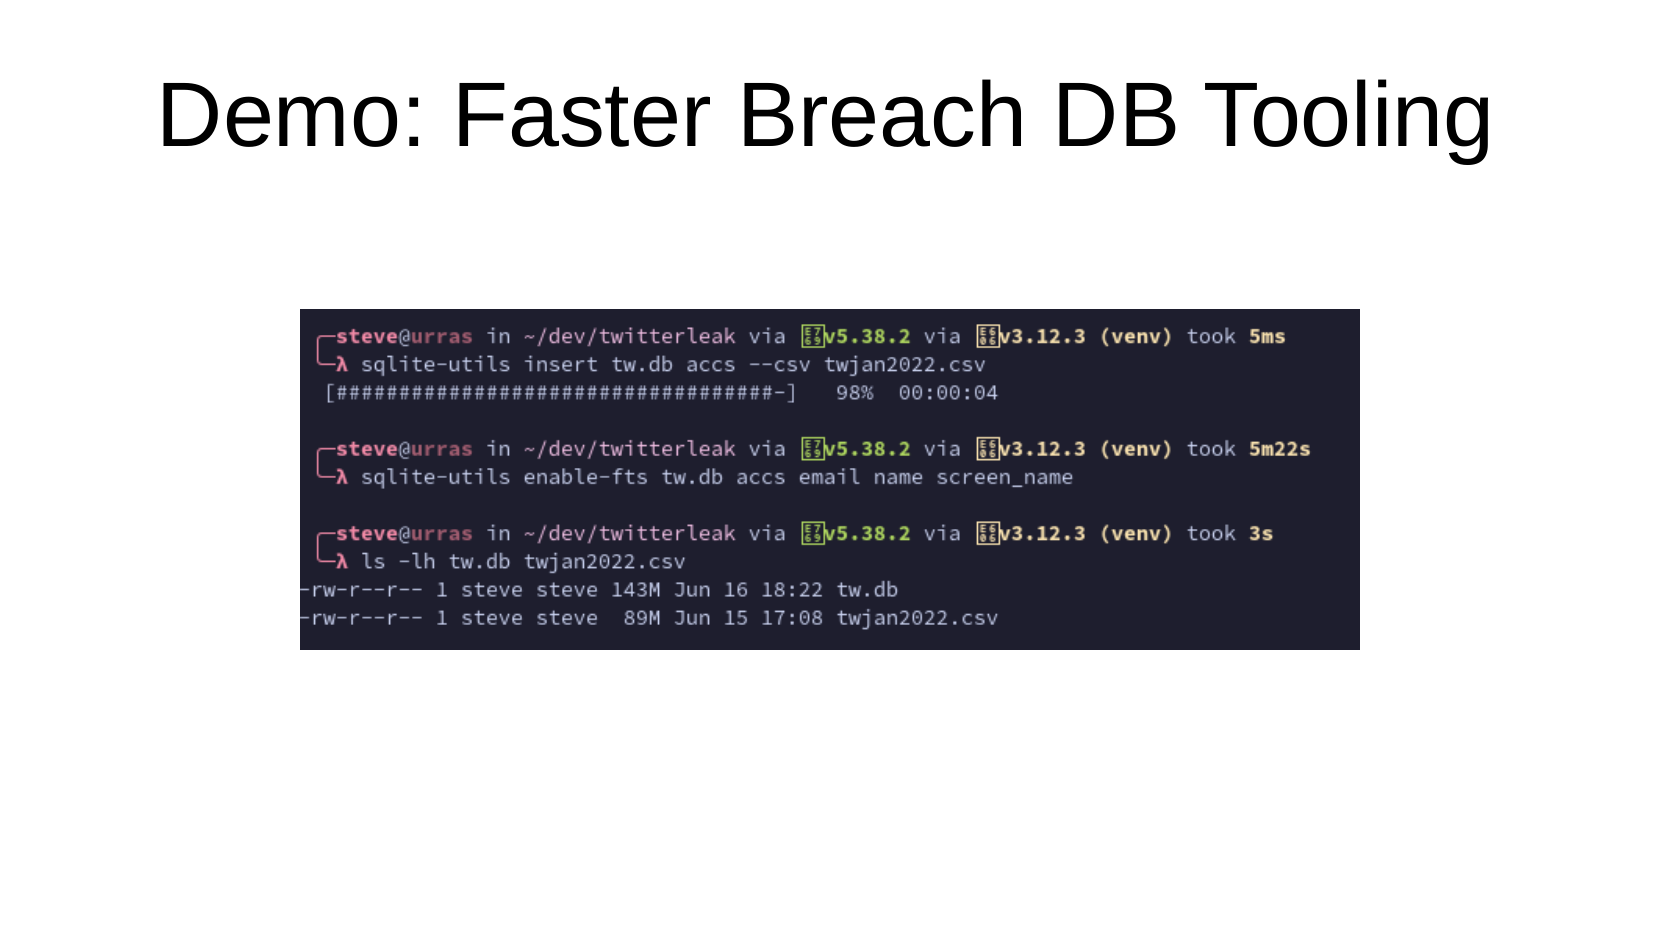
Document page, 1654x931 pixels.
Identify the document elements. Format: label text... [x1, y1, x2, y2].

picture [300, 309, 1360, 650]
title Demo: Faster Breach DB Tooling [82, 37, 1571, 193]
